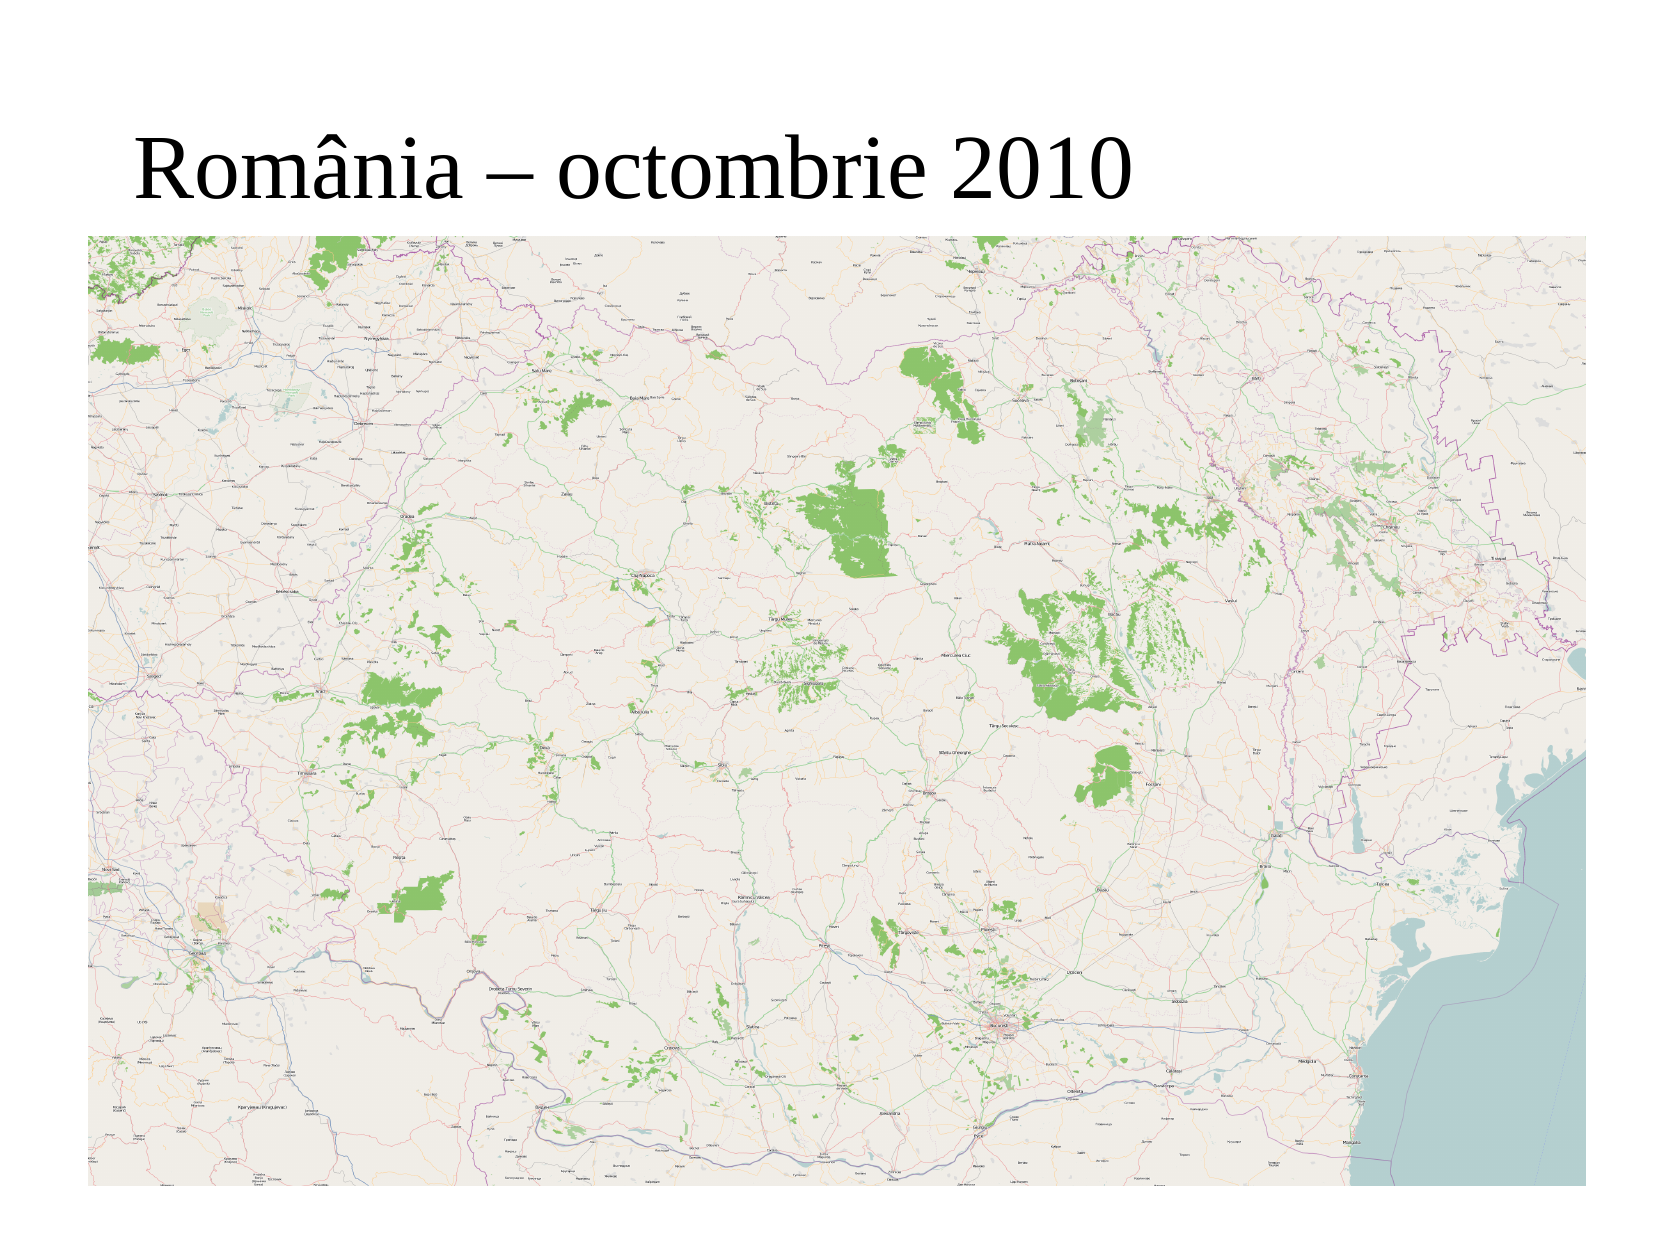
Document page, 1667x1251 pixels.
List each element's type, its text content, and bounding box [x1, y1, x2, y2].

picture [88, 236, 1586, 1186]
title România – octombrie 2010 [118, 57, 1536, 236]
